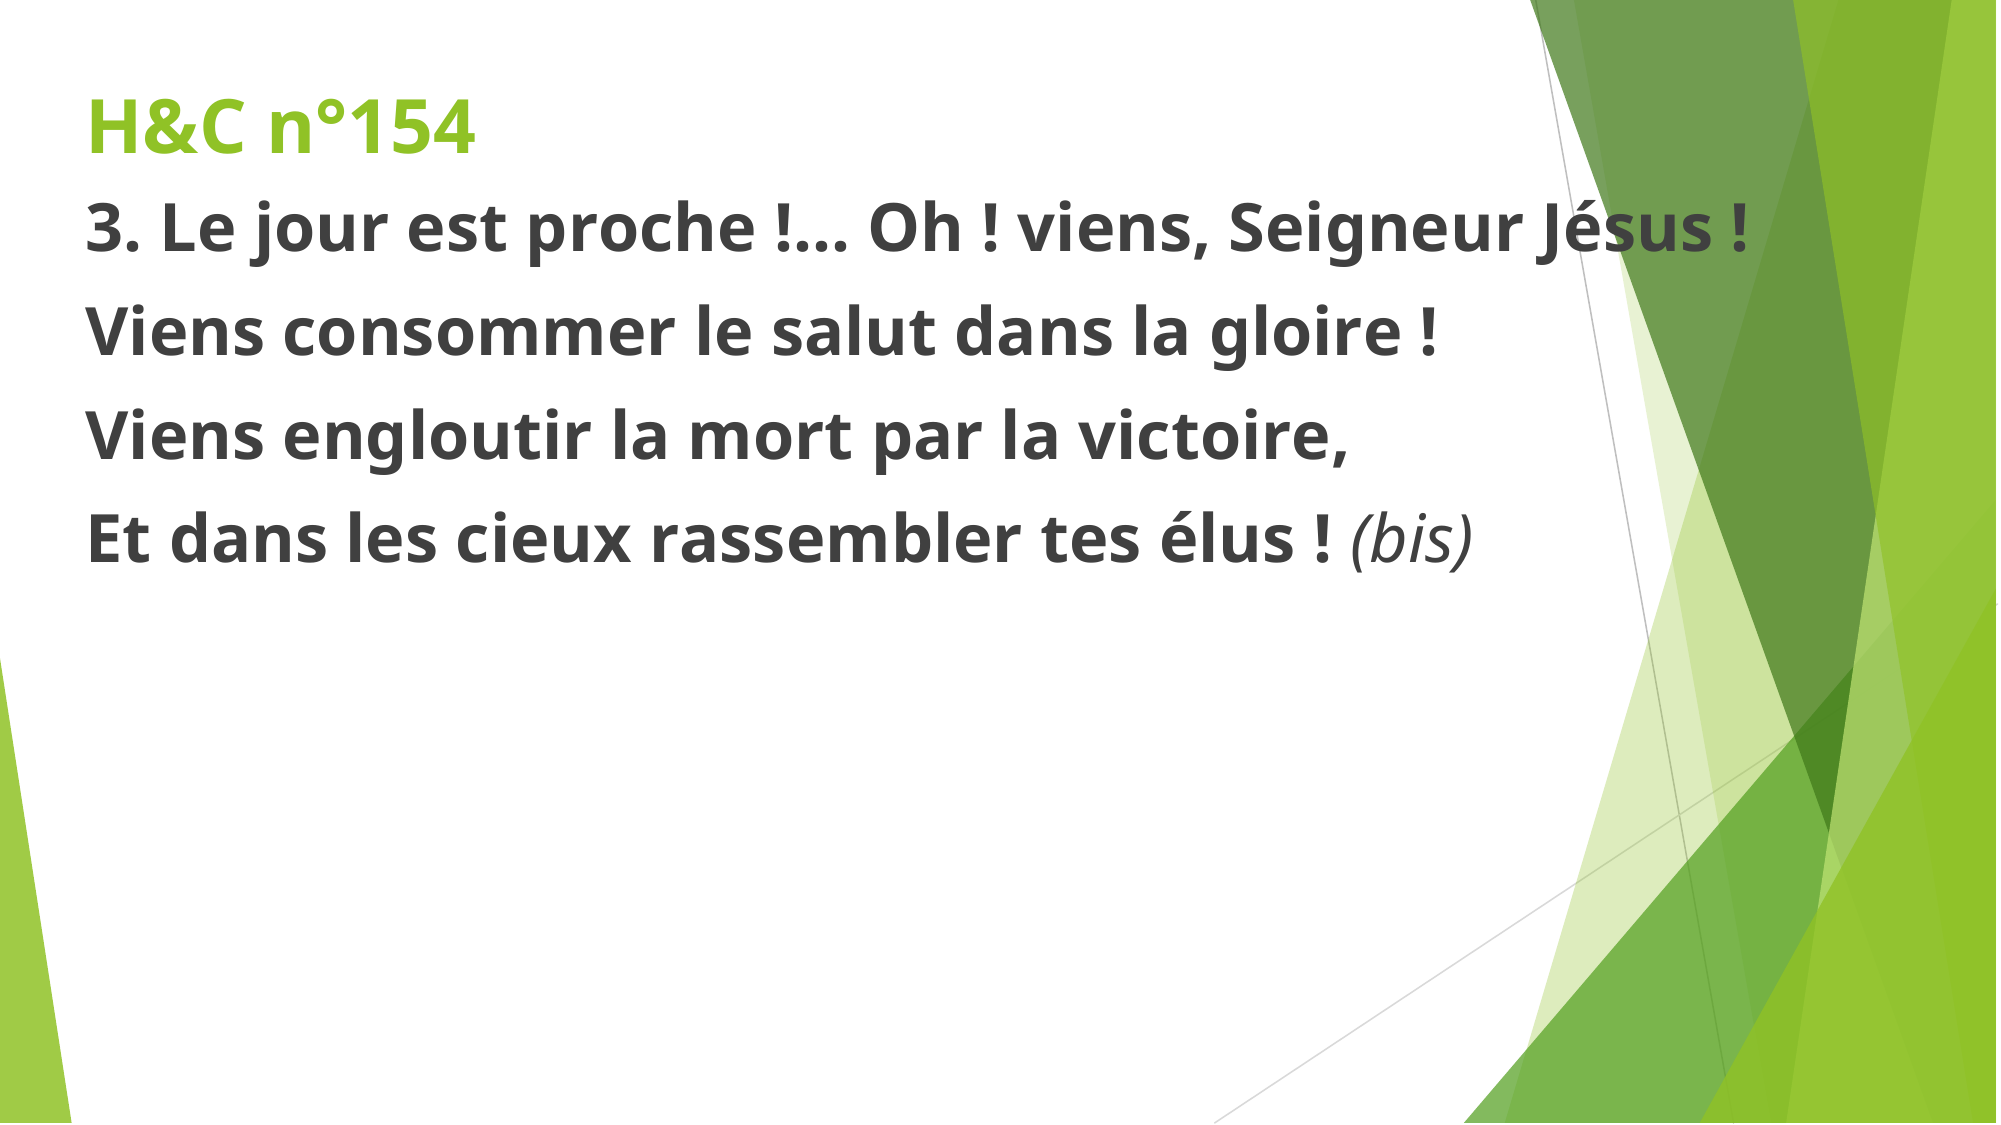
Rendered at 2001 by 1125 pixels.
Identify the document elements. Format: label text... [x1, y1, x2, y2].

text_box H&C n°154 [70, 70, 567, 165]
text_box 3. Le jour est proche !... Oh ! viens, Seigneur Jésus ! Viens consommer le salut dans la gloire ! Viens engloutir la mort par la victoire, Et dans les cieux rassembler tes élus ! (bis) [70, 165, 1985, 1075]
